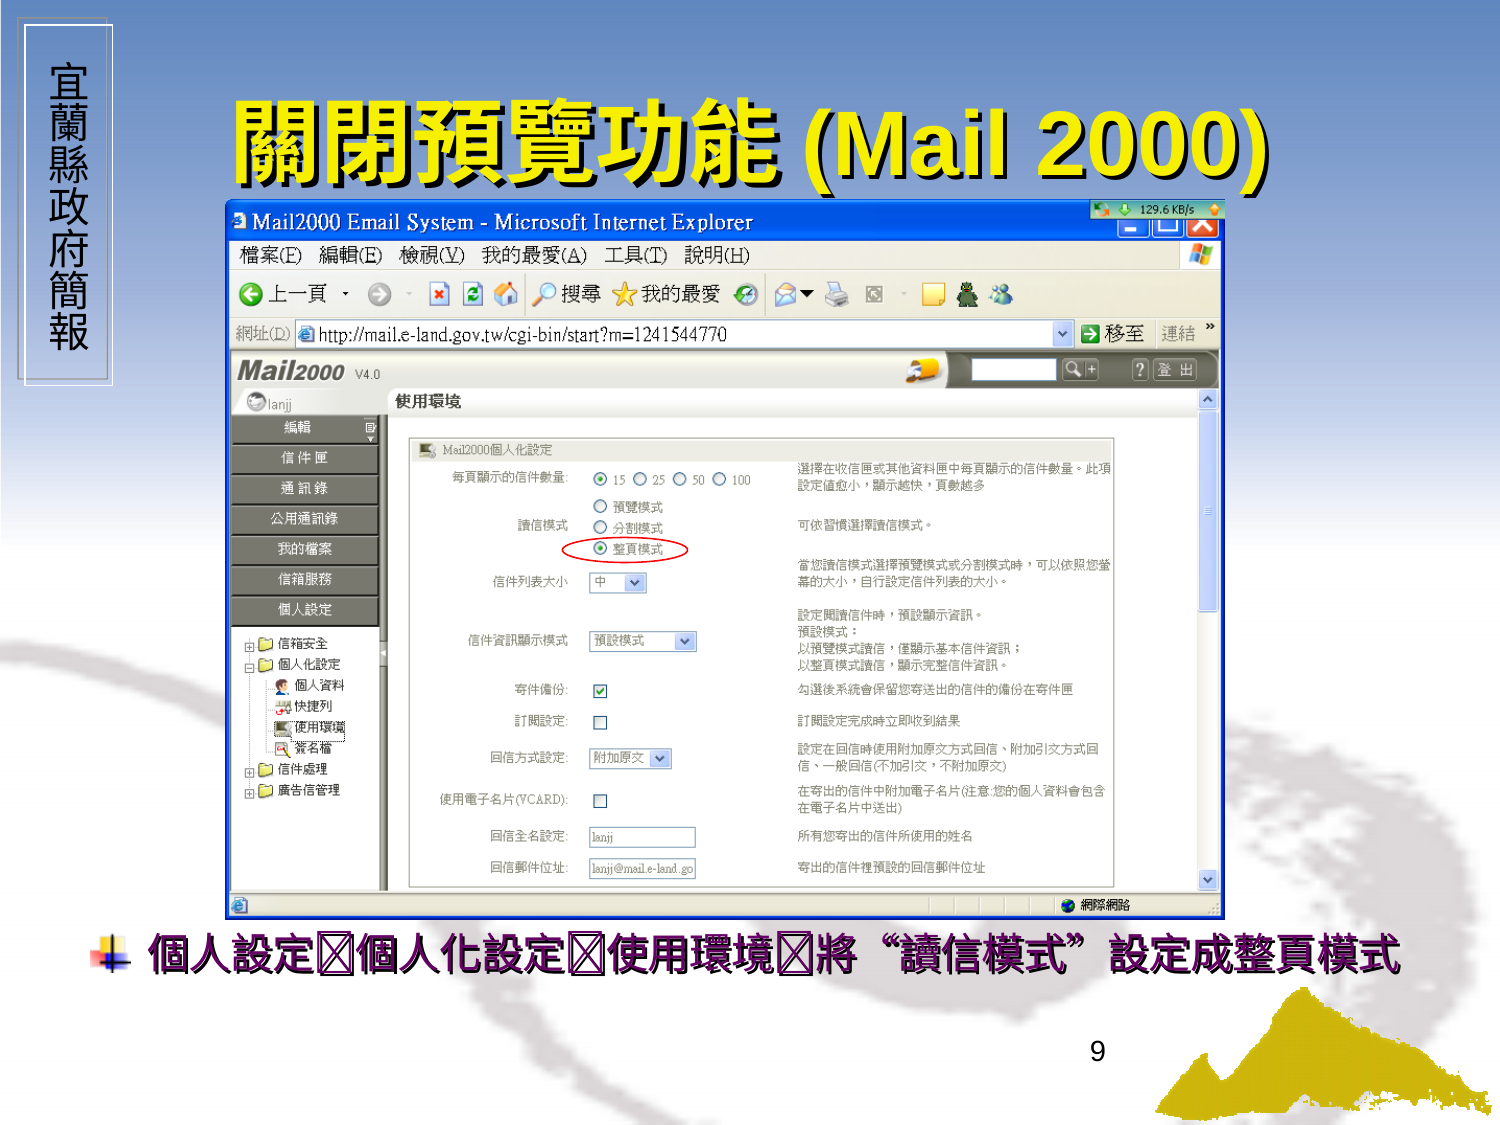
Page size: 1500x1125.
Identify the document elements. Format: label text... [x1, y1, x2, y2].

text_box [1074, 1024, 1426, 1103]
picture [225, 200, 1225, 920]
title 關閉預覽功能(Mail 2000) [75, 45, 1426, 233]
list 個人設定個人化設定使用環境將“讀信模式”設定成整頁模式 [75, 924, 1426, 1013]
